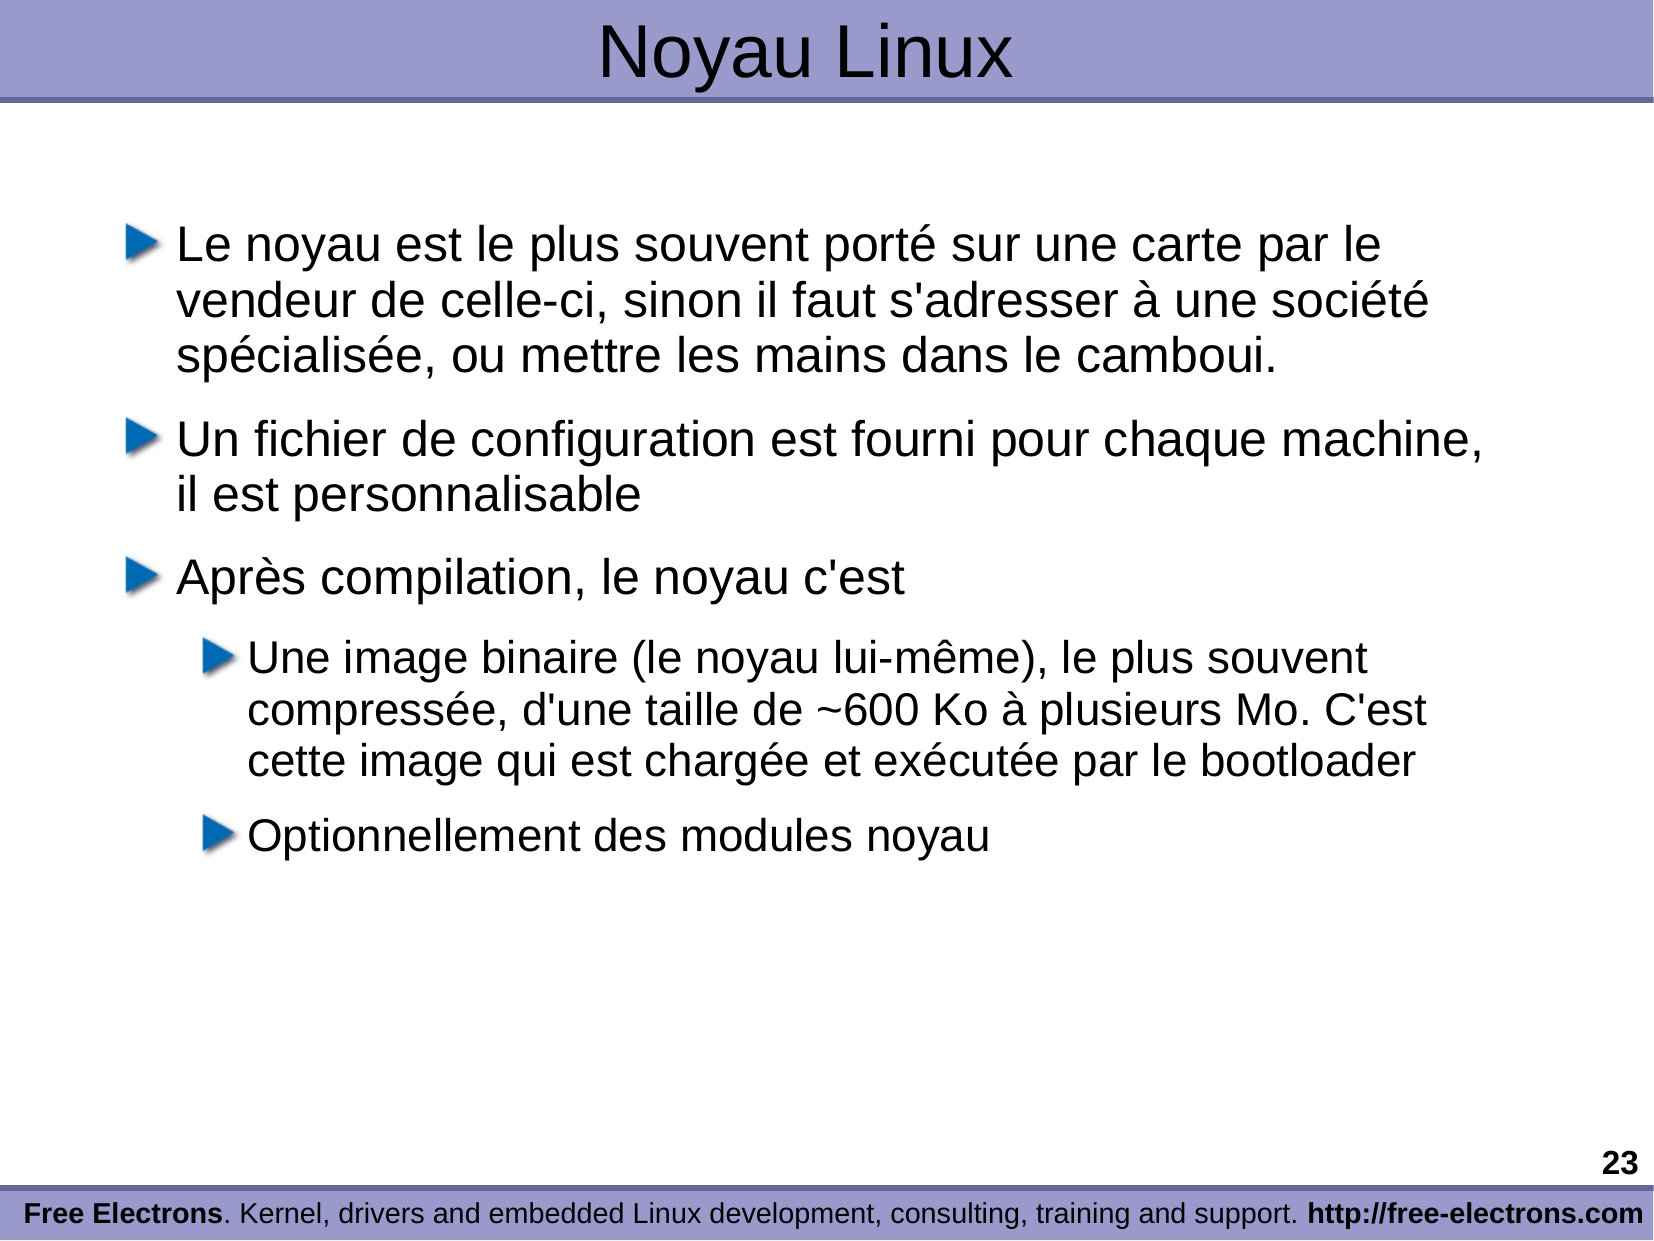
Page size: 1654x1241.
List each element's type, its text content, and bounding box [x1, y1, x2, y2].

title Noyau Linux [60, 4, 1551, 98]
list Le noyau est le plus souvent porté sur une carte par le vendeur de celle-ci, sinon il faut s'adresser à une société spécialisée, ou mettre les mains dans le camboui. Un fichier de configuration est fourni pour chaque machine, il est personnalisable Après compilation, le noyau c'est Une image binaire (le noyau lui-même), le plus souvent compressée, d'une taille de ~600 Ko à plusieurs Mo. C'est cette image qui est chargée et exécutée par le bootloader Optionnellement des modules noyau [105, 216, 1518, 1066]
